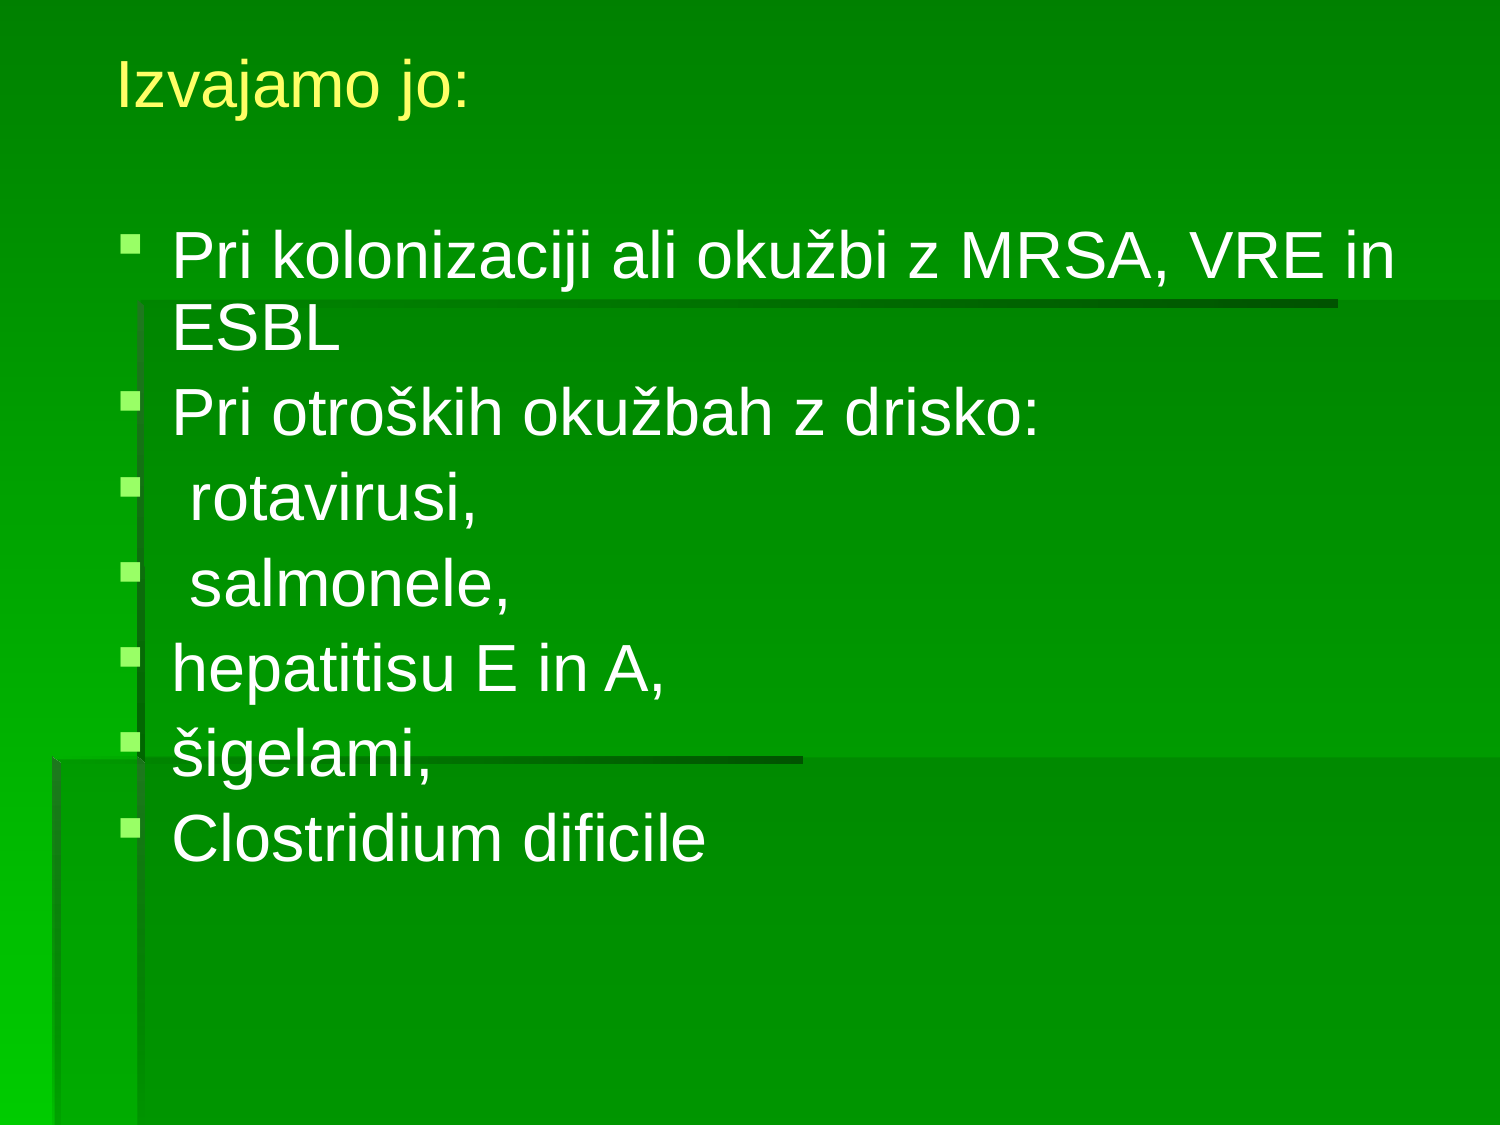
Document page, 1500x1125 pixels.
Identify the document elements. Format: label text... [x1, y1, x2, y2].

list Izvajamo jo: Pri kolonizaciji ali okužbi z MRSA, VRE in ESBL Pri otroških okužbah z drisko: rotavirusi, salmonele, hepatitisu E in A, šigelami, Clostridium dificile [100, 42, 1414, 965]
